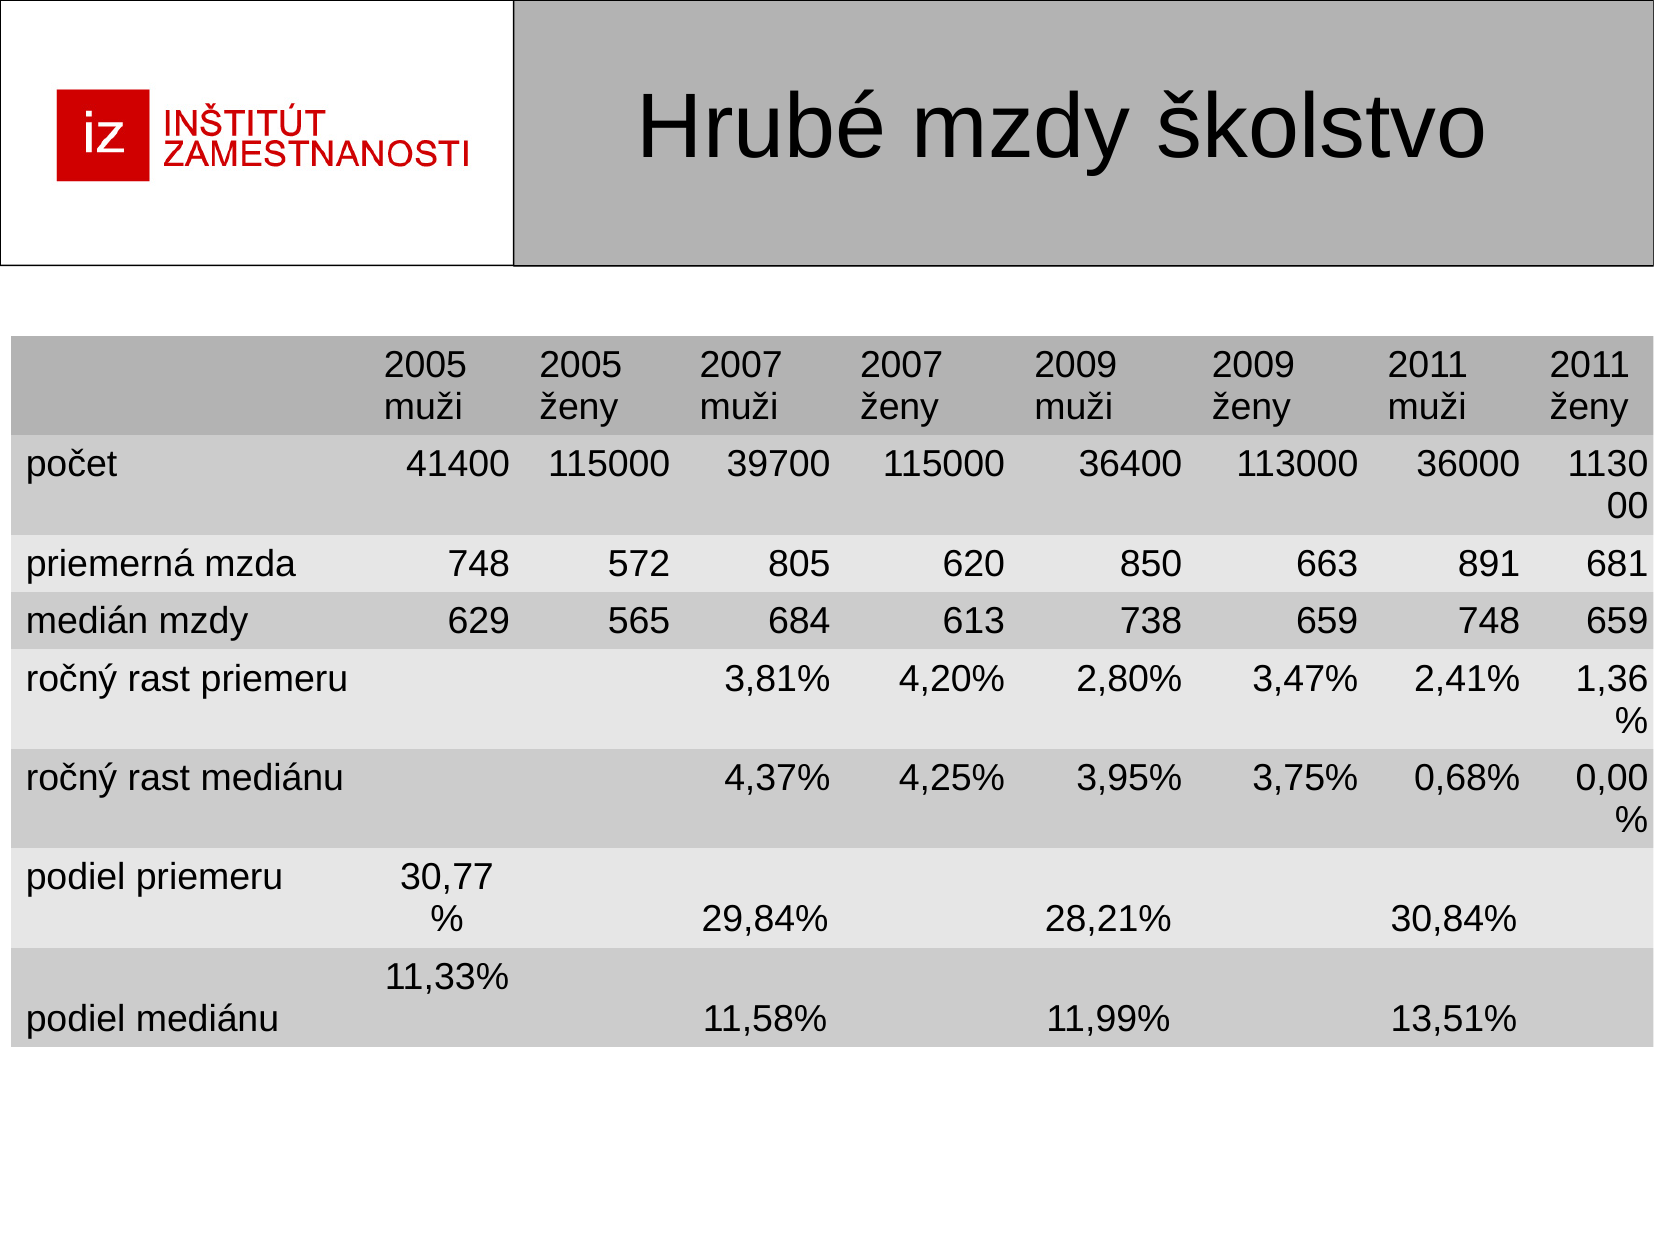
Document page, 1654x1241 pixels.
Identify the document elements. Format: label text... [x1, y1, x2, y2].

table_cell 663 [1197, 535, 1373, 592]
table_cell 659 [1197, 592, 1373, 649]
table_cell 891 [1373, 535, 1535, 592]
table_cell [1197, 948, 1373, 1047]
table_cell 41400 [369, 435, 525, 535]
table_cell 36000 [1373, 435, 1535, 535]
table_cell [525, 948, 685, 1047]
table_cell [845, 948, 1020, 1047]
table_cell 11,99% [1020, 948, 1197, 1047]
table_cell 805 [685, 535, 845, 592]
table_cell 4,37% [685, 749, 845, 848]
table_cell 565 [525, 592, 685, 649]
table_cell 4,25% [845, 749, 1020, 848]
table_header 2007 ženy [845, 336, 1020, 435]
table_cell [1535, 948, 1654, 1047]
table_cell 28,21% [1020, 848, 1197, 948]
table_cell ročný rast mediánu [11, 749, 369, 848]
table_cell podiel mediánu [11, 948, 369, 1047]
table_cell 2,41% [1373, 649, 1535, 749]
table_cell 39700 [685, 435, 845, 535]
table_cell 3,47% [1197, 649, 1373, 749]
table_cell 13,51% [1373, 948, 1535, 1047]
table_cell [525, 649, 685, 749]
table_cell 30,77% [369, 848, 525, 948]
table_cell 629 [369, 592, 525, 649]
table_header [11, 336, 369, 435]
table_cell 748 [1373, 592, 1535, 649]
table_cell 620 [845, 535, 1020, 592]
table_cell 681 [1535, 535, 1654, 592]
table_header 2011 muži [1373, 336, 1535, 435]
table_cell 115000 [845, 435, 1020, 535]
table_cell podiel priemeru [11, 848, 369, 948]
table_header 2009 muži [1020, 336, 1197, 435]
table_cell priemerná mzda [11, 535, 369, 592]
table_cell 738 [1020, 592, 1197, 649]
table_cell 0,00% [1535, 749, 1654, 848]
table_cell 850 [1020, 535, 1197, 592]
table_cell 684 [685, 592, 845, 649]
table_cell 30,84% [1373, 848, 1535, 948]
table_cell počet [11, 435, 369, 535]
table_cell 2,80% [1020, 649, 1197, 749]
table_cell 11,58% [685, 948, 845, 1047]
table_cell 572 [525, 535, 685, 592]
table_cell 3,75% [1197, 749, 1373, 848]
table_cell 4,20% [845, 649, 1020, 749]
title Hrubé mzdy školstvo [561, 29, 1565, 237]
table_cell [845, 848, 1020, 948]
table_cell 3,81% [685, 649, 845, 749]
table_cell [369, 749, 525, 848]
table_cell 659 [1535, 592, 1654, 649]
table_cell [525, 749, 685, 848]
table_cell [525, 848, 685, 948]
table_cell [1197, 848, 1373, 948]
table_cell 1,36% [1535, 649, 1654, 749]
table_cell [369, 649, 525, 749]
table_header 2011 ženy [1535, 336, 1654, 435]
table_cell 3,95% [1020, 749, 1197, 848]
table_header 2007 muži [685, 336, 845, 435]
table_cell 36400 [1020, 435, 1197, 535]
table_cell 113000 [1197, 435, 1373, 535]
table_cell 11,33% [369, 948, 525, 1047]
table_cell 748 [369, 535, 525, 592]
table_cell 115000 [525, 435, 685, 535]
table_cell ročný rast priemeru [11, 649, 369, 749]
table_cell 29,84% [685, 848, 845, 948]
table_cell medián mzdy [11, 592, 369, 649]
table_cell 613 [845, 592, 1020, 649]
picture [5, 8, 512, 257]
table_header 2009 ženy [1197, 336, 1373, 435]
table_cell 0,68% [1373, 749, 1535, 848]
table_header 2005 ženy [525, 336, 685, 435]
table_cell 113000 [1535, 435, 1654, 535]
table_cell [1535, 848, 1654, 948]
table_header 2005 muži [369, 336, 525, 435]
